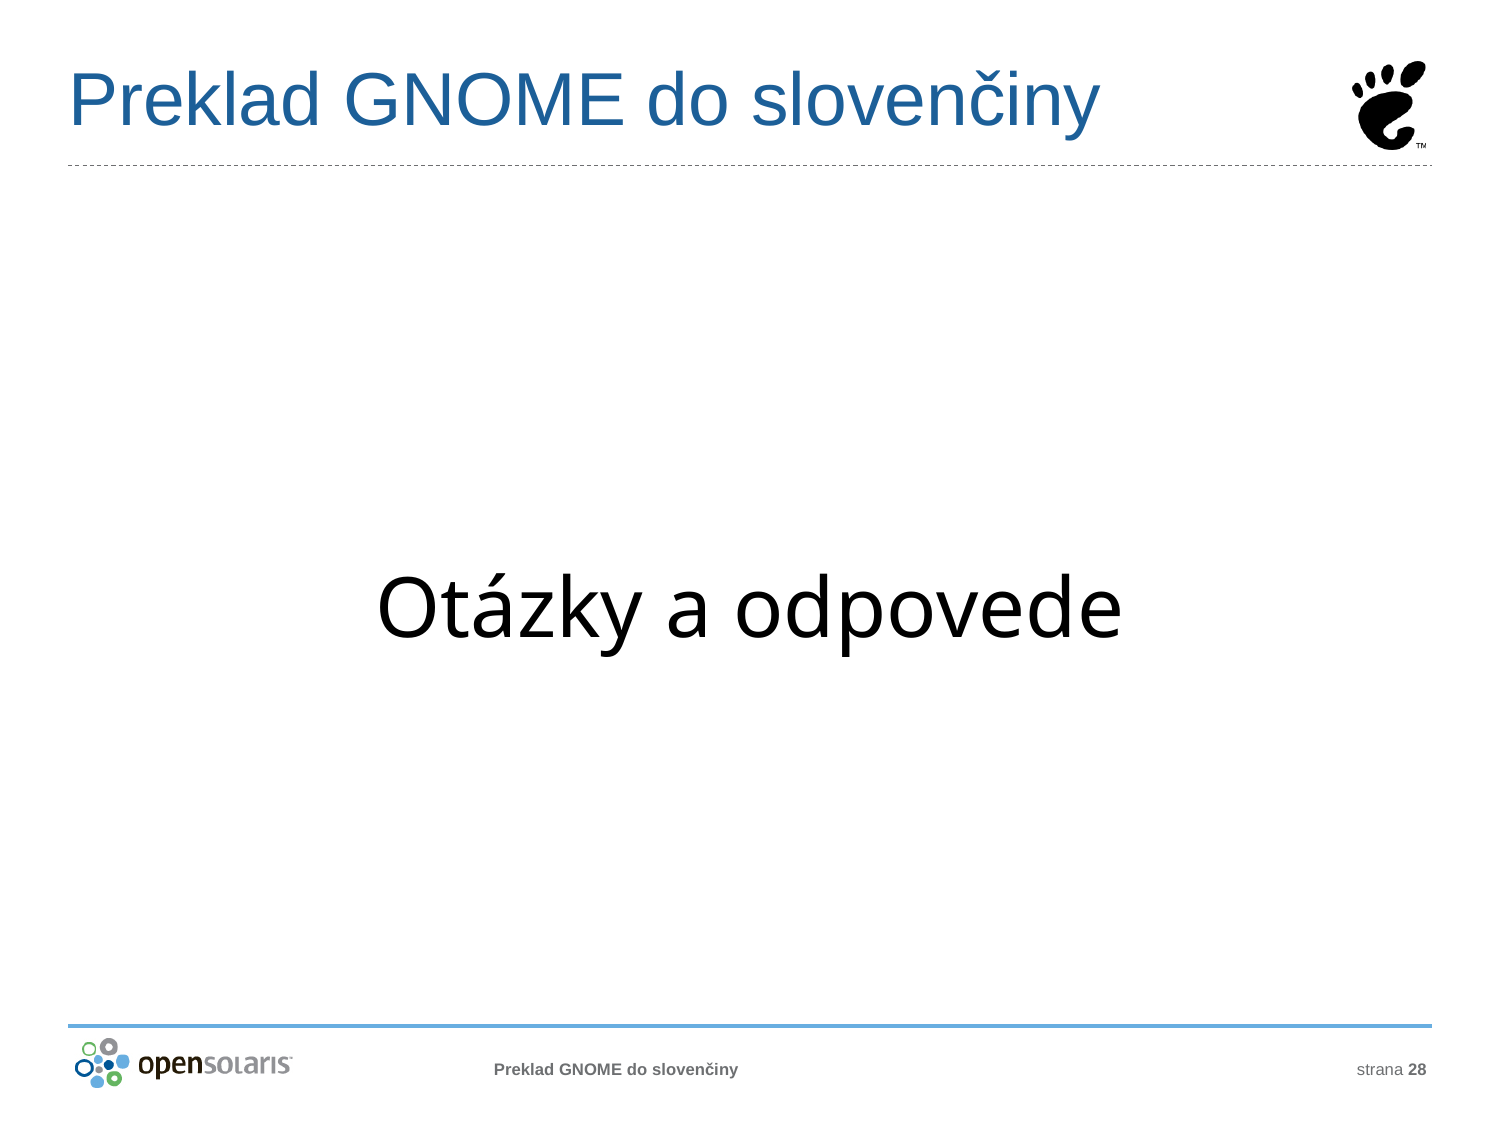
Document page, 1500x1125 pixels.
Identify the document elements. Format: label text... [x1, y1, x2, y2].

subtitle Otázky a odpovede [68, 227, 1432, 986]
picture [1388, 61, 1426, 150]
title Preklad GNOME do slovenčiny [68, 44, 1388, 155]
picture [74, 1038, 293, 1088]
